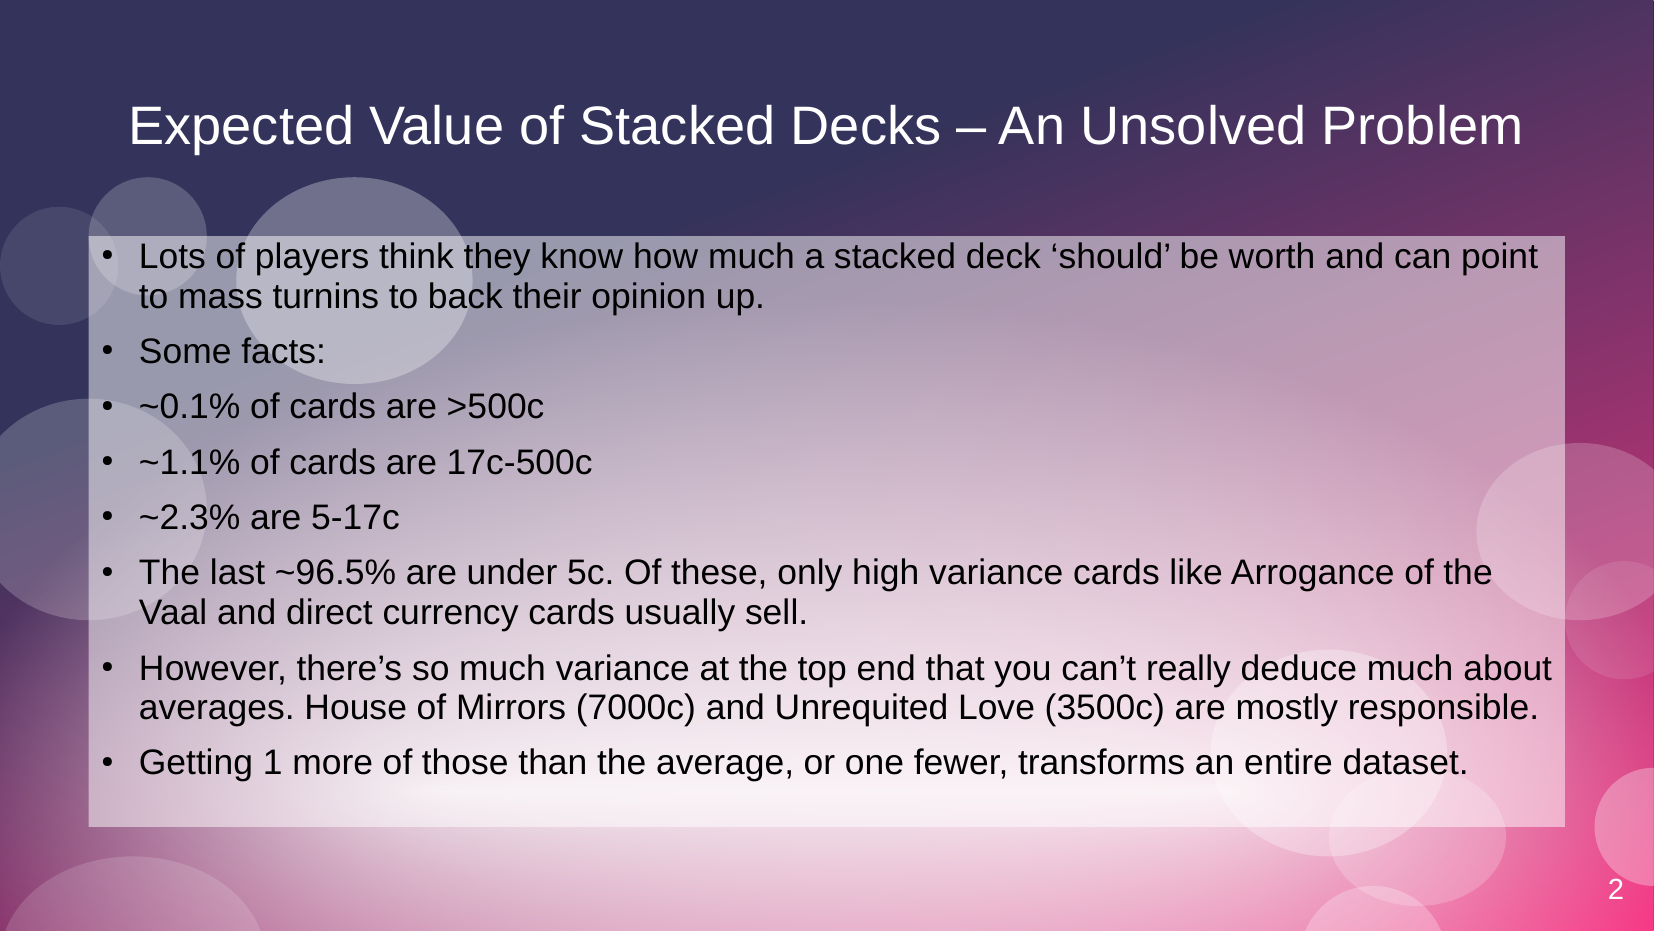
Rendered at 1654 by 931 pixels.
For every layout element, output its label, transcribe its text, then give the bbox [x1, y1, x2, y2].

title Expected Value of Stacked Decks – An Unsolved Problem [88, 44, 1565, 207]
list Lots of players think they know how much a stacked deck ‘should’ be worth and can point to mass turnins to back their opinion up. Some facts: ~0.1% of cards are >500c ~1.1% of cards are 17c-500c ~2.3% are 5-17c The last ~96.5% are under 5c. Of these, only high variance cards like Arrogance of the Vaal and direct currency cards usually sell. However, there’s so much variance at the top end that you can’t really deduce much about averages. House of Mirrors (7000c) and Unrequited Love (3500c) are mostly responsible. Getting 1 more of those than the average, or one fewer, transforms an entire dataset. [88, 236, 1565, 827]
